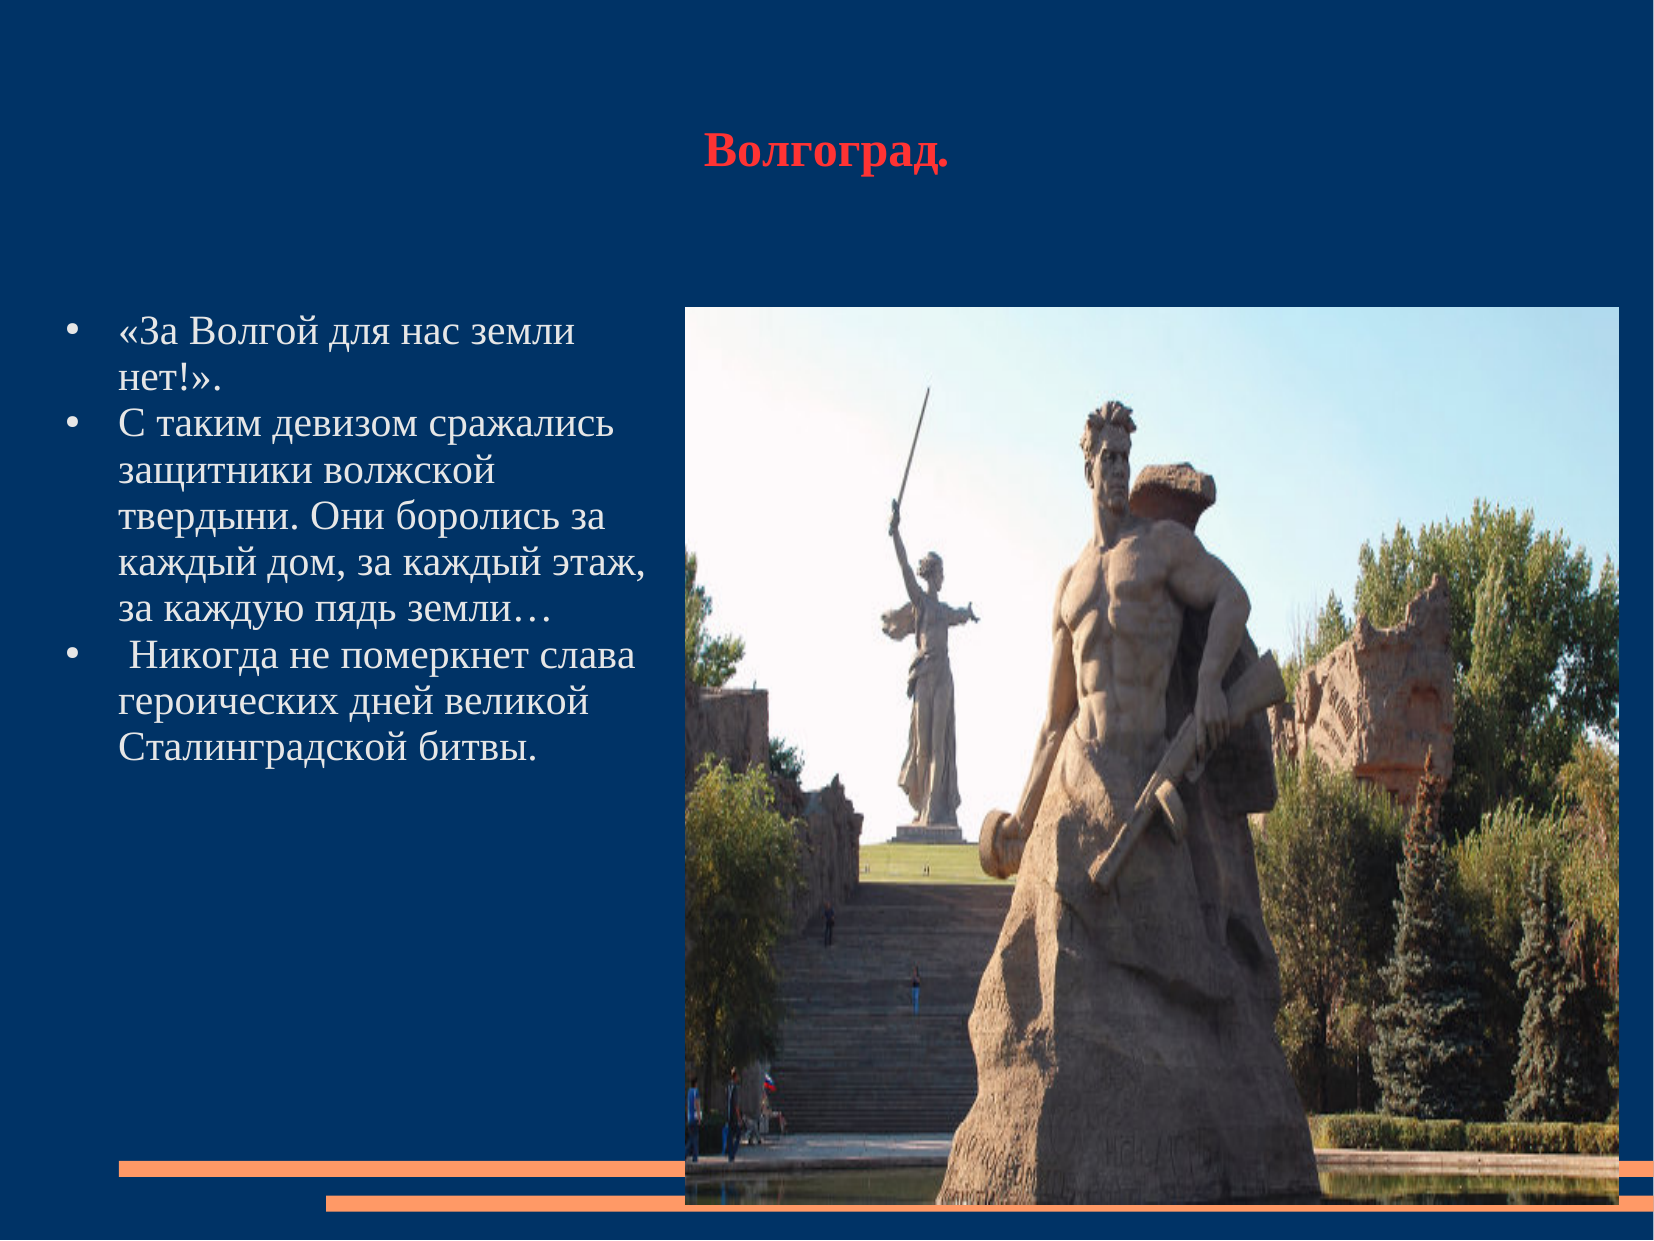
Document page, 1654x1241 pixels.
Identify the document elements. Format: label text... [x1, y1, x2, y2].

list «За Волгой для нас земли нет!». С таким девизом сражались защитники волжской твердыни. Они боролись за каждый дом, за каждый этаж, за каждую пядь земли… Никогда не померкнет слава героических дней великой Сталинградской битвы. [47, 307, 662, 1193]
picture [685, 307, 1619, 1205]
title Волгоград. [121, 46, 1534, 254]
